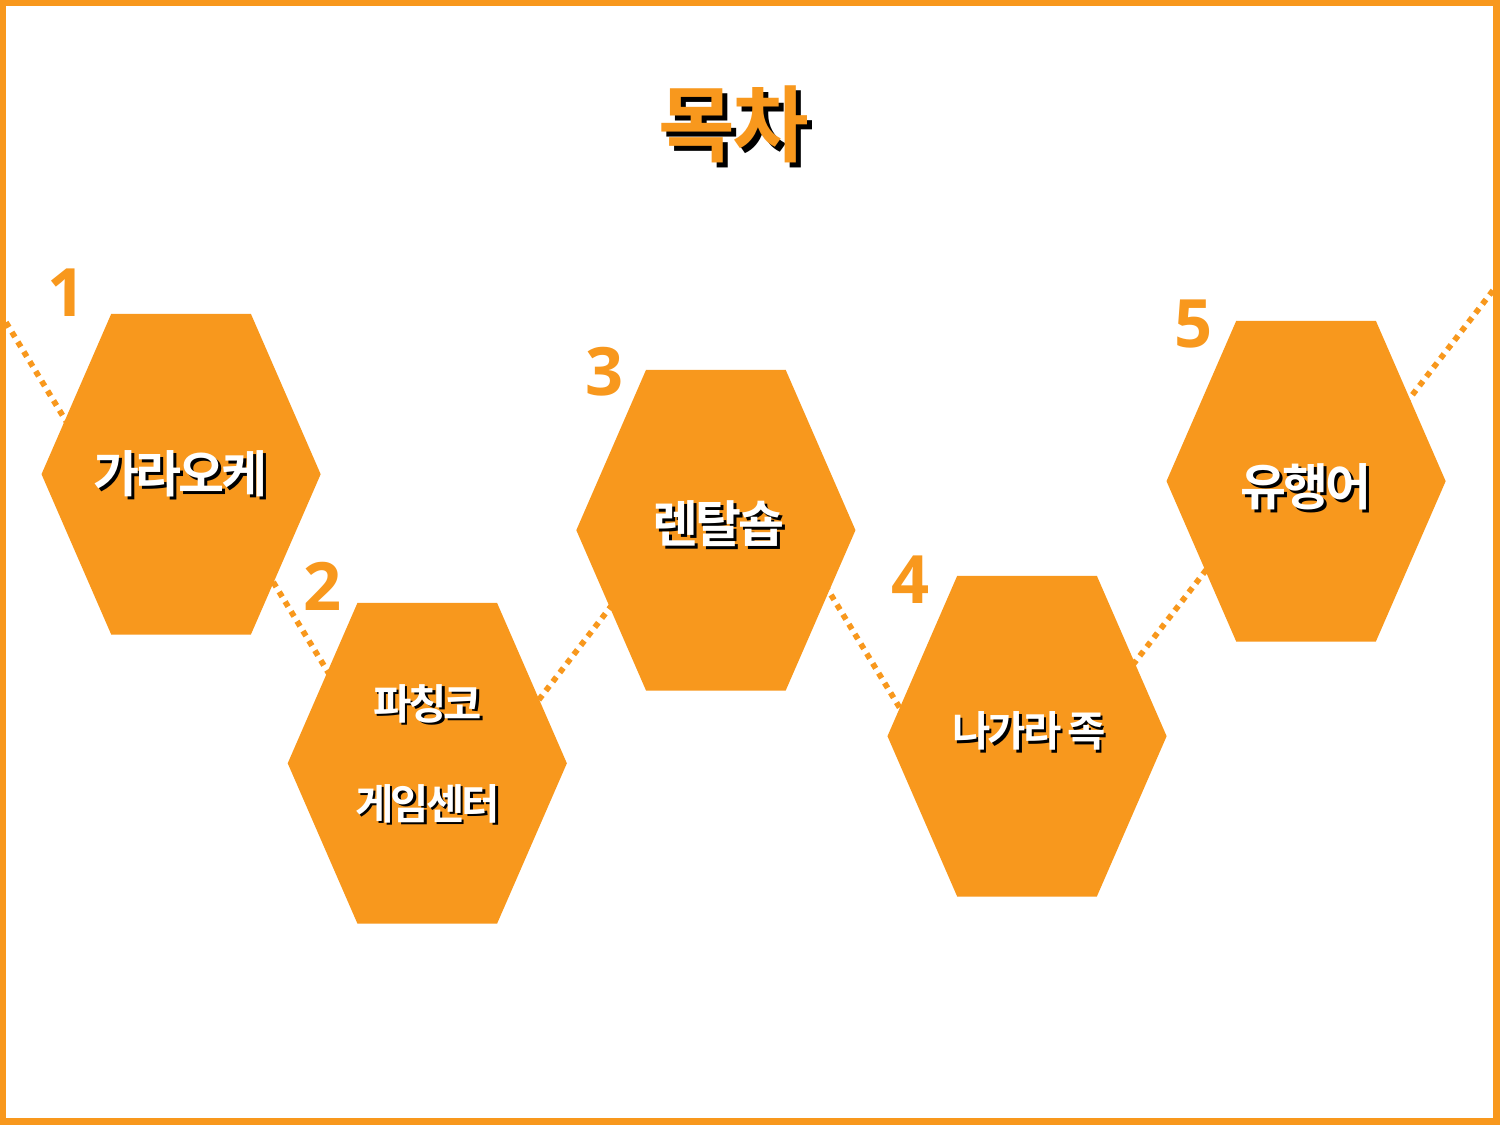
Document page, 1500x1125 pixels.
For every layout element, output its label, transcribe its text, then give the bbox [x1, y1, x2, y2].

text_box 가라오케 [73, 435, 288, 511]
text_box [41, 313, 321, 635]
text_box [287, 686, 567, 924]
text_box 유행어 [1199, 448, 1413, 525]
text_box [887, 575, 1167, 897]
text_box [329, 602, 527, 670]
text_box 3 [563, 320, 646, 417]
text_box 렌탈숍 [611, 484, 826, 561]
text_box 1 [25, 242, 108, 339]
text_box 2 [281, 535, 364, 632]
text_box 5 [1152, 273, 1235, 370]
text_box 4 [869, 529, 952, 625]
text_box [1166, 320, 1446, 642]
text_box 목차 [557, 64, 911, 181]
text_box [576, 369, 856, 691]
text_box 나가라 족 [922, 697, 1136, 764]
text_box 파칭코 게임센터 [321, 670, 535, 837]
